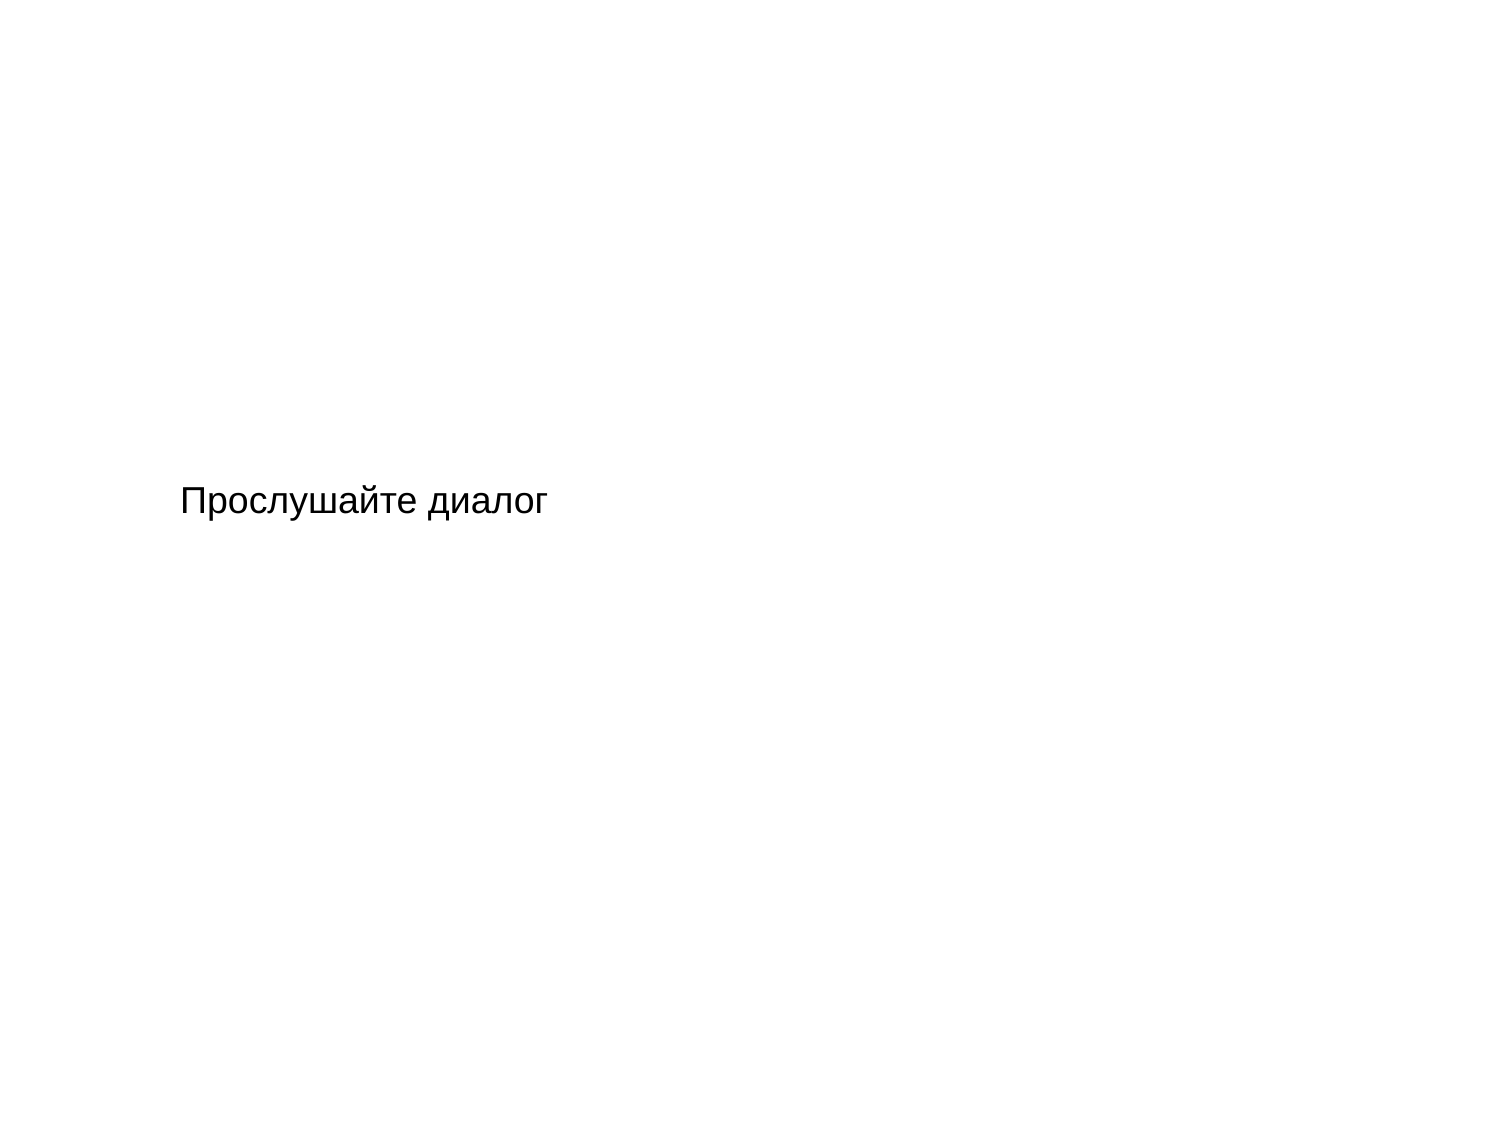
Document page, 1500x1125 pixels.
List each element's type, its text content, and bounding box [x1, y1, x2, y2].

text_box Прослушайте диалог [165, 472, 563, 530]
